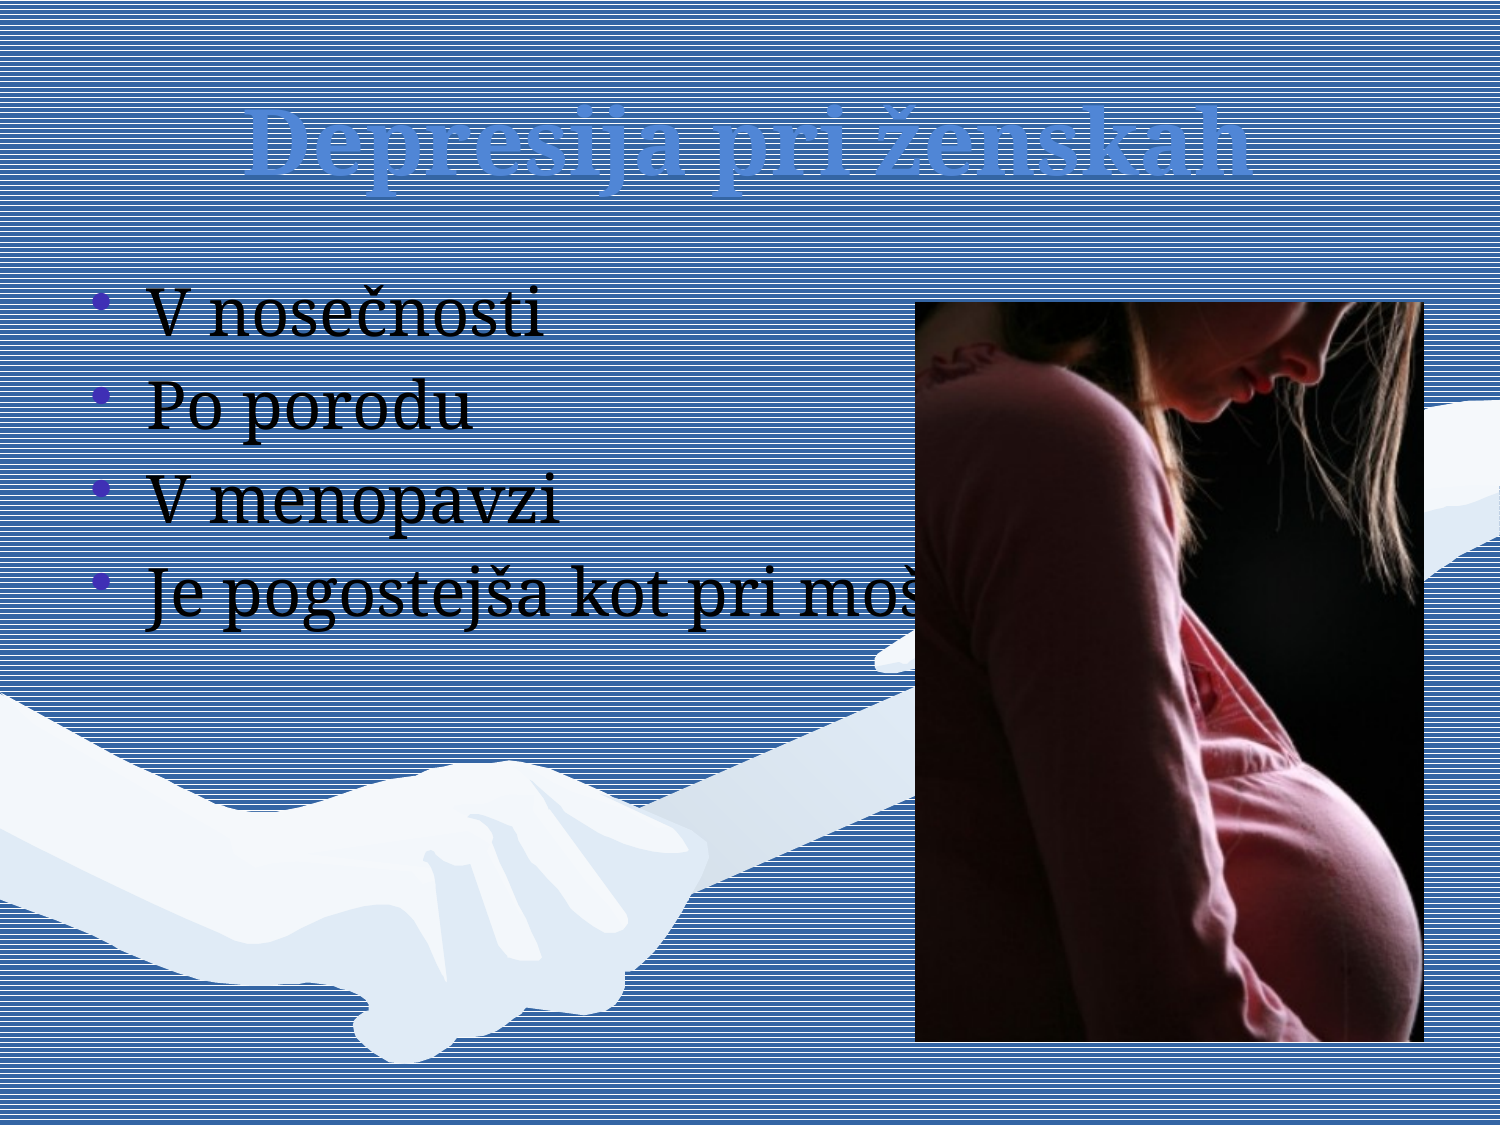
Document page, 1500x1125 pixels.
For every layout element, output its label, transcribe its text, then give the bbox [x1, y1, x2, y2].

list V nosečnosti Po porodu V menopavzi Je pogostejša kot pri moških [75, 262, 1425, 669]
title Depresija pri ženskah [75, 45, 1425, 233]
picture [915, 302, 1424, 1042]
